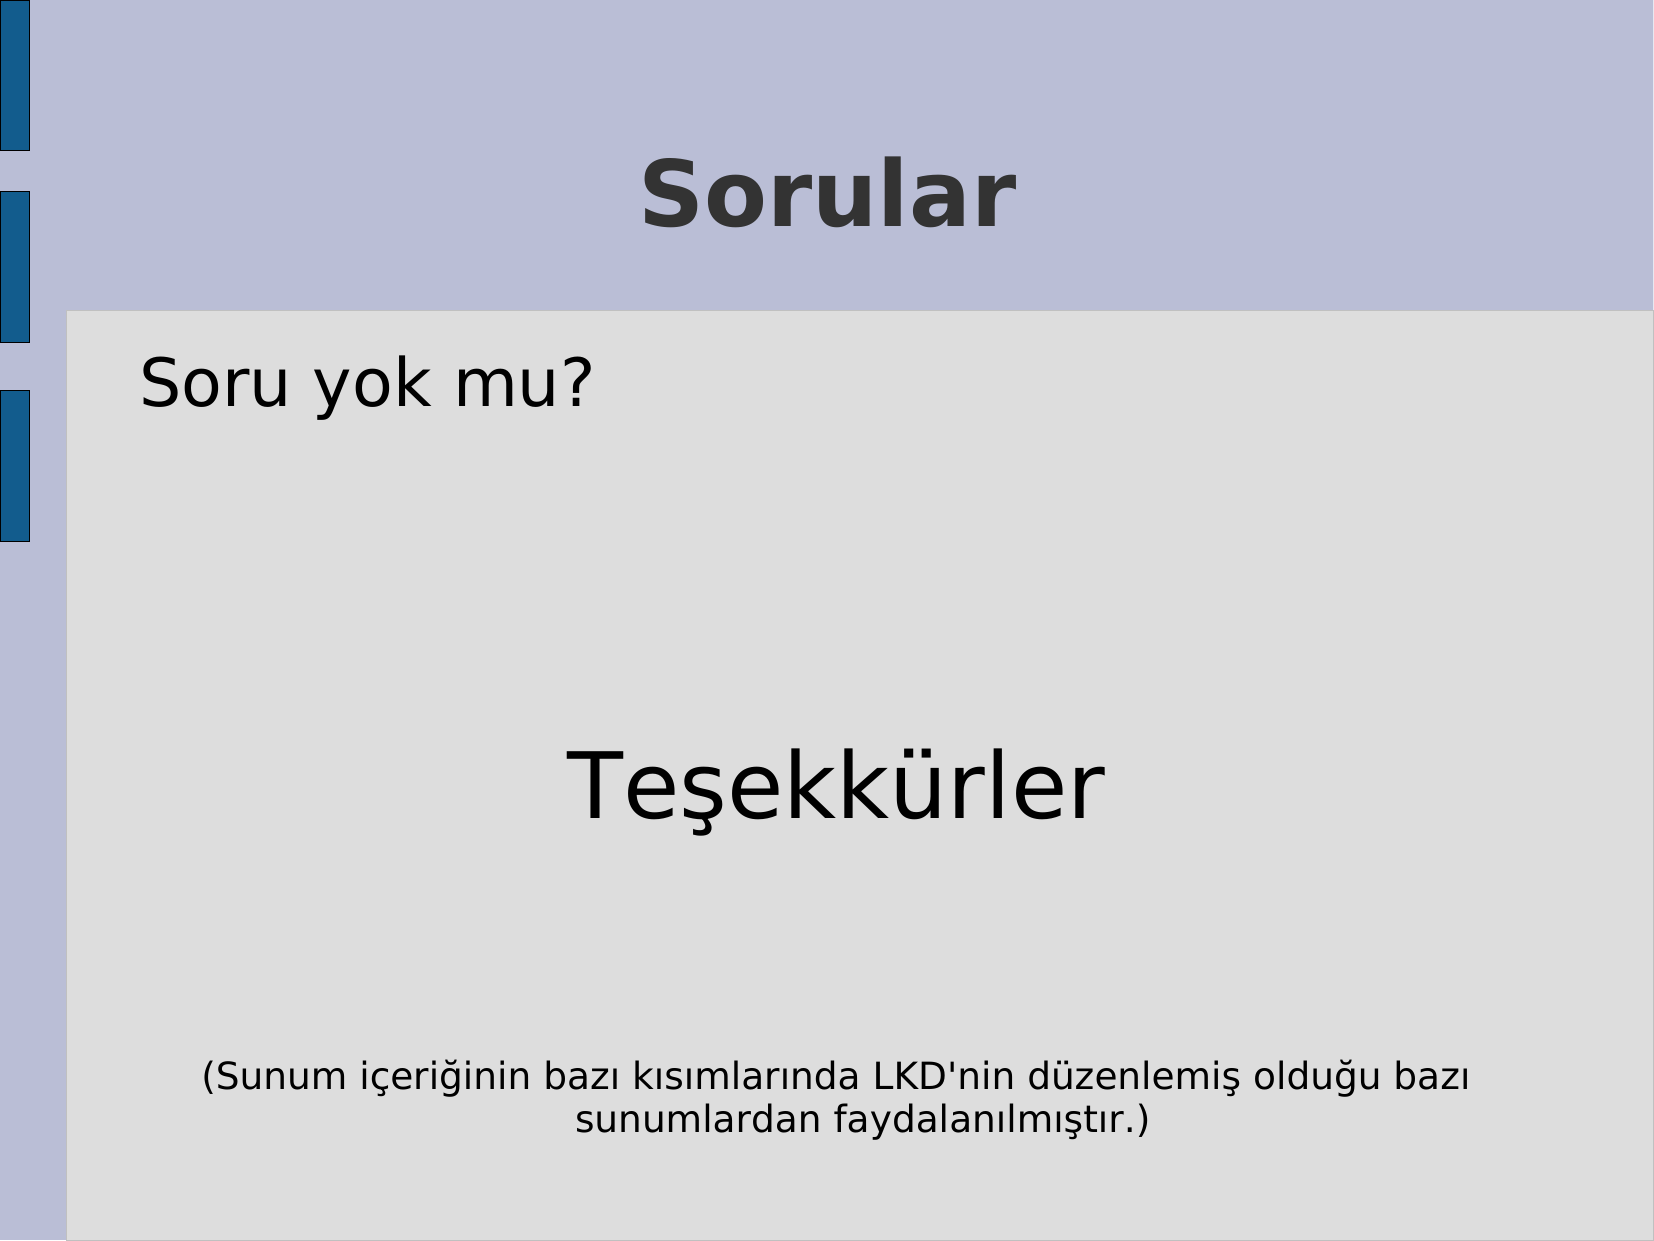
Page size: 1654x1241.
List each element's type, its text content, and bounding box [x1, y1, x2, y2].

list Soru yok mu? Teşekkürler (Sunum içeriğinin bazı kısımlarında LKD'nin düzenlemiş olduğu bazı sunumlardan faydalanılmıştır.) [121, 344, 1534, 1142]
title Sorular [121, 91, 1534, 299]
